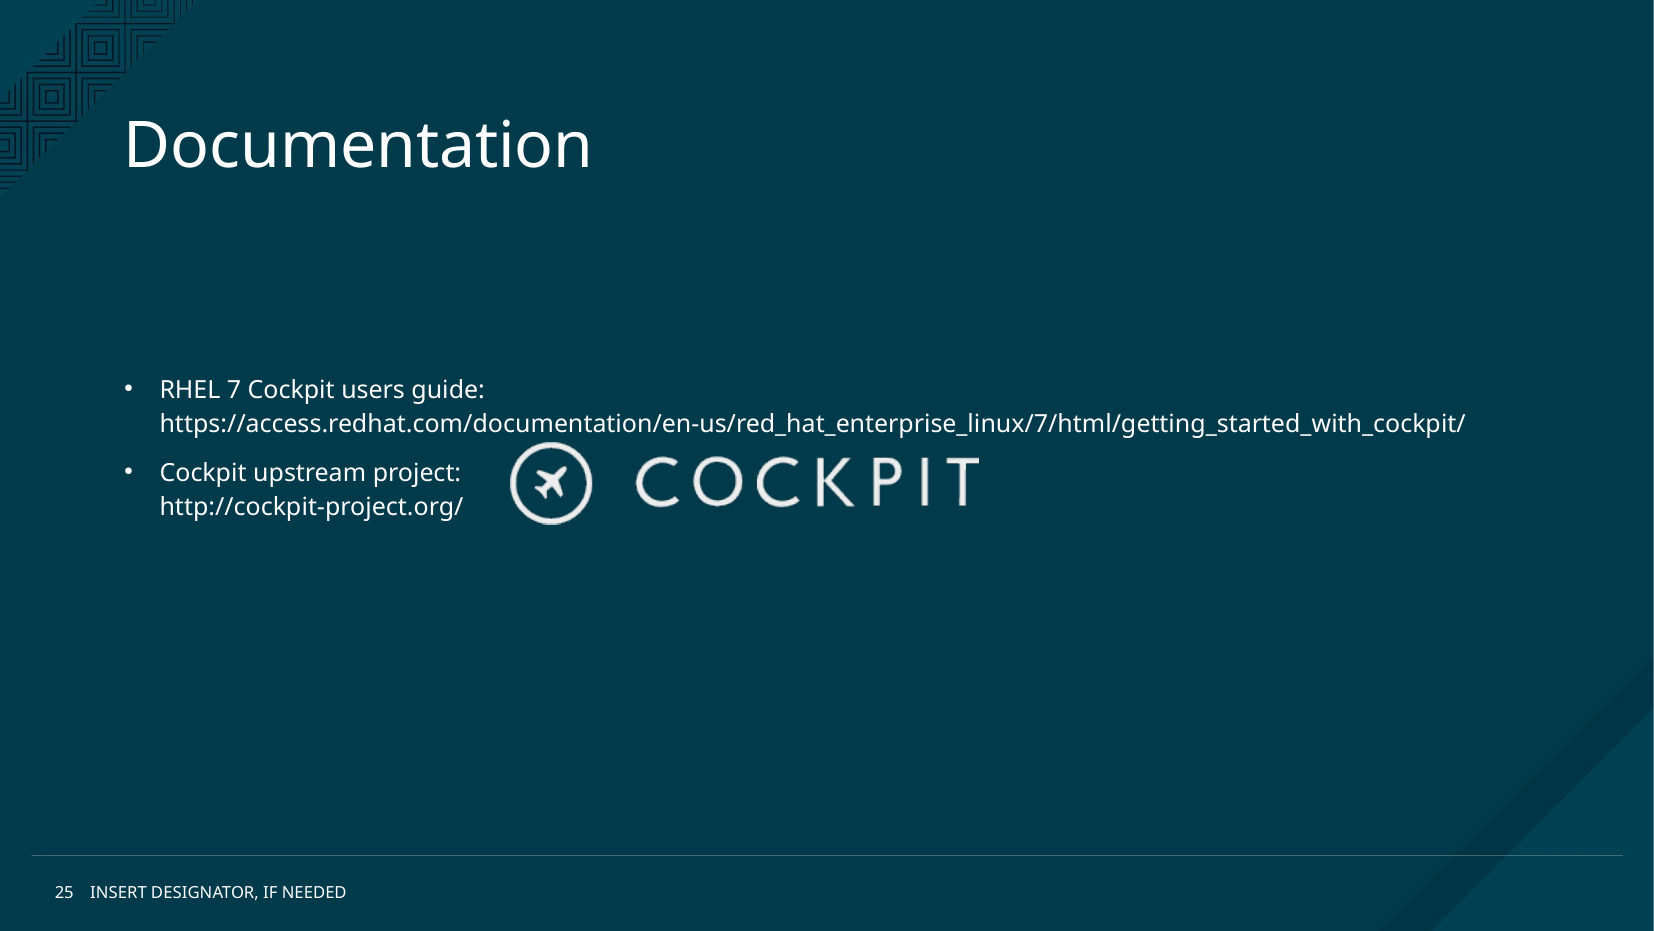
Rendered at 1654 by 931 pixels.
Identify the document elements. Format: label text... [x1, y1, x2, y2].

picture [511, 443, 592, 524]
picture [70, 33, 74, 61]
picture [946, 458, 978, 505]
picture [921, 458, 928, 505]
title Documentation [124, 0, 1530, 187]
text_box RHEL 7 Cockpit users guide: https://access.redhat.com/documentation/en-us/red_hat_enterprise_linux/7/html/getting_started_with_cockpit/ Cockpit upstream project: http://cockpit-project.org/ [124, 372, 1591, 560]
picture [693, 456, 742, 507]
picture [873, 458, 902, 505]
picture [757, 456, 799, 507]
picture [817, 458, 854, 507]
picture [636, 456, 678, 507]
